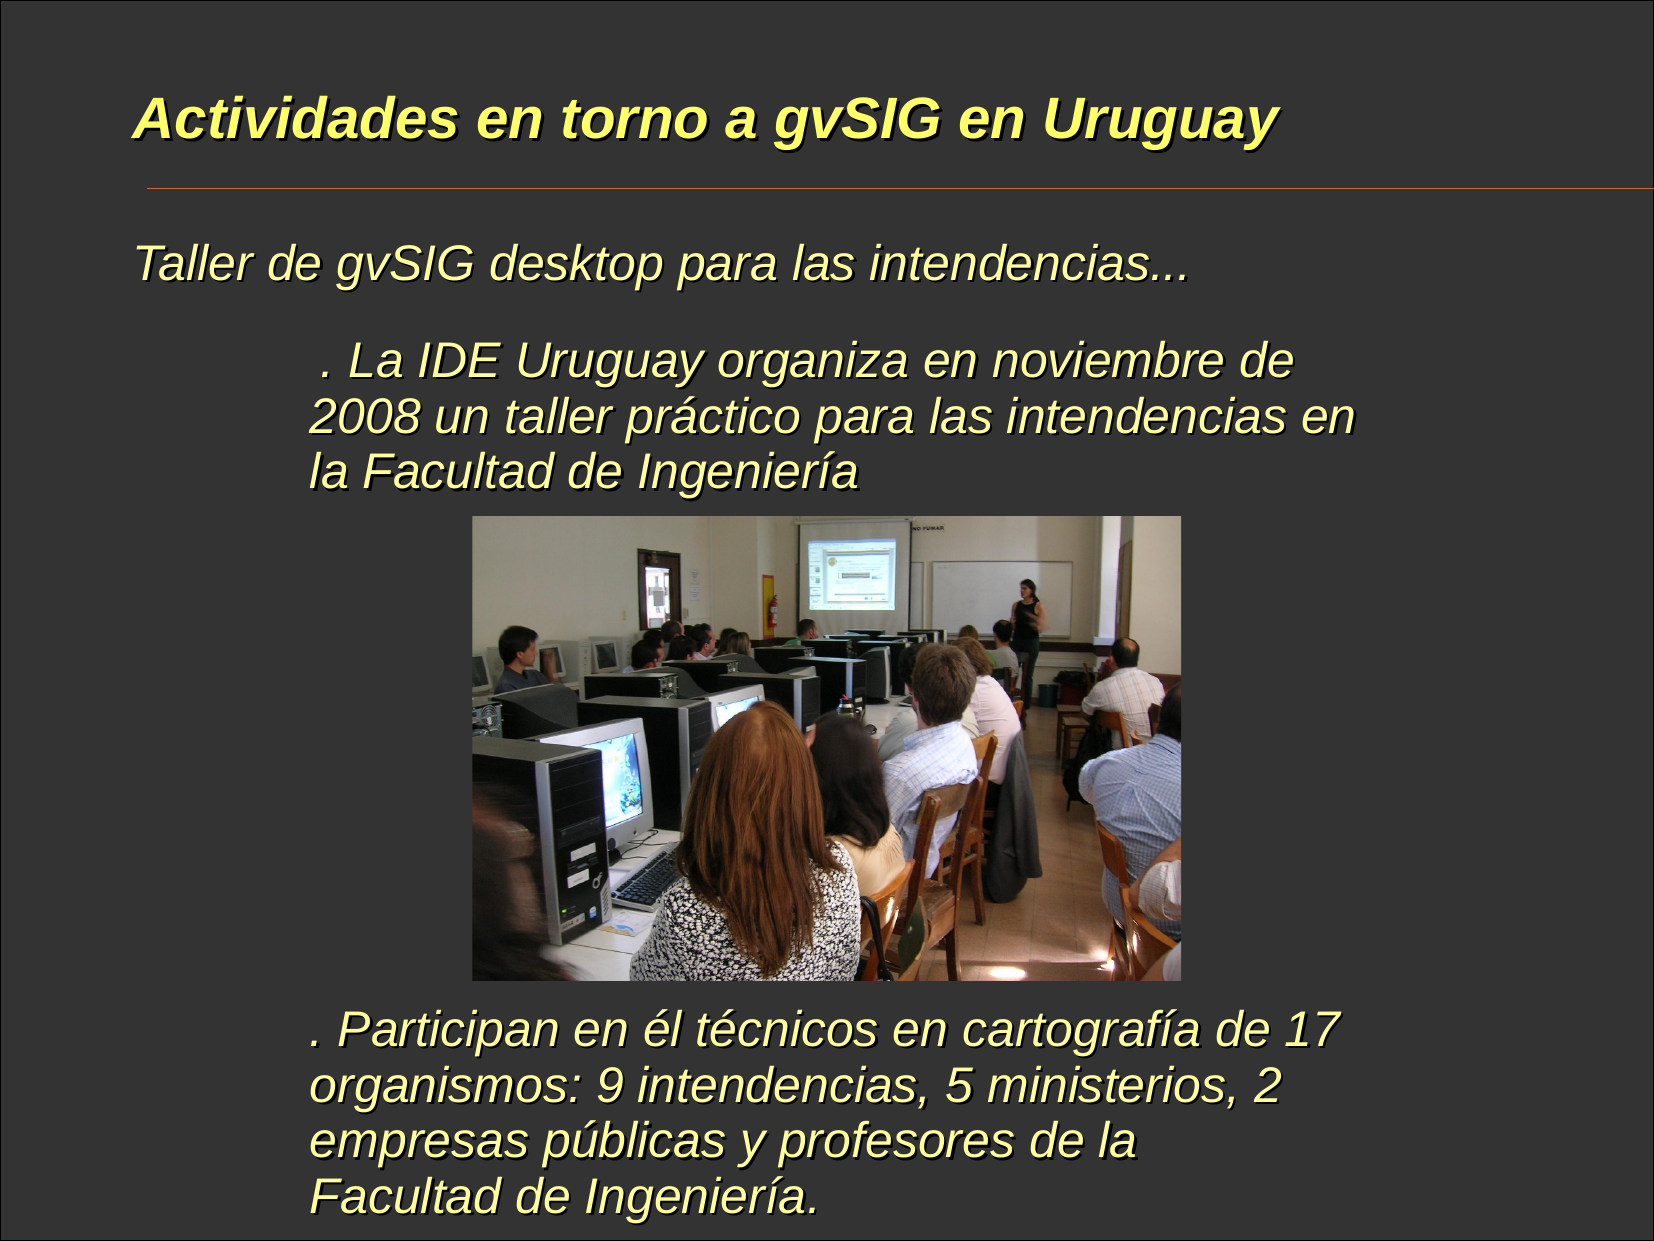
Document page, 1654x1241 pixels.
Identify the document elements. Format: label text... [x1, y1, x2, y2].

text_box Actividades en torno a gvSIG en Uruguay [118, 78, 1536, 169]
text_box [0, 0, 1654, 1241]
text_box Taller de gvSIG desktop para las intendencias... [118, 228, 1477, 299]
text_box . La IDE Uruguay organiza en noviembre de 2008 un taller práctico para las intendencias en la Facultad de Ingeniería . Participan en él técnicos en cartografía de 17 organismos: 9 intendencias, 5 ministerios, 2 empresas públicas y profesores de la Facultad de Ingeniería. [295, 324, 1418, 1232]
picture [472, 516, 1182, 981]
